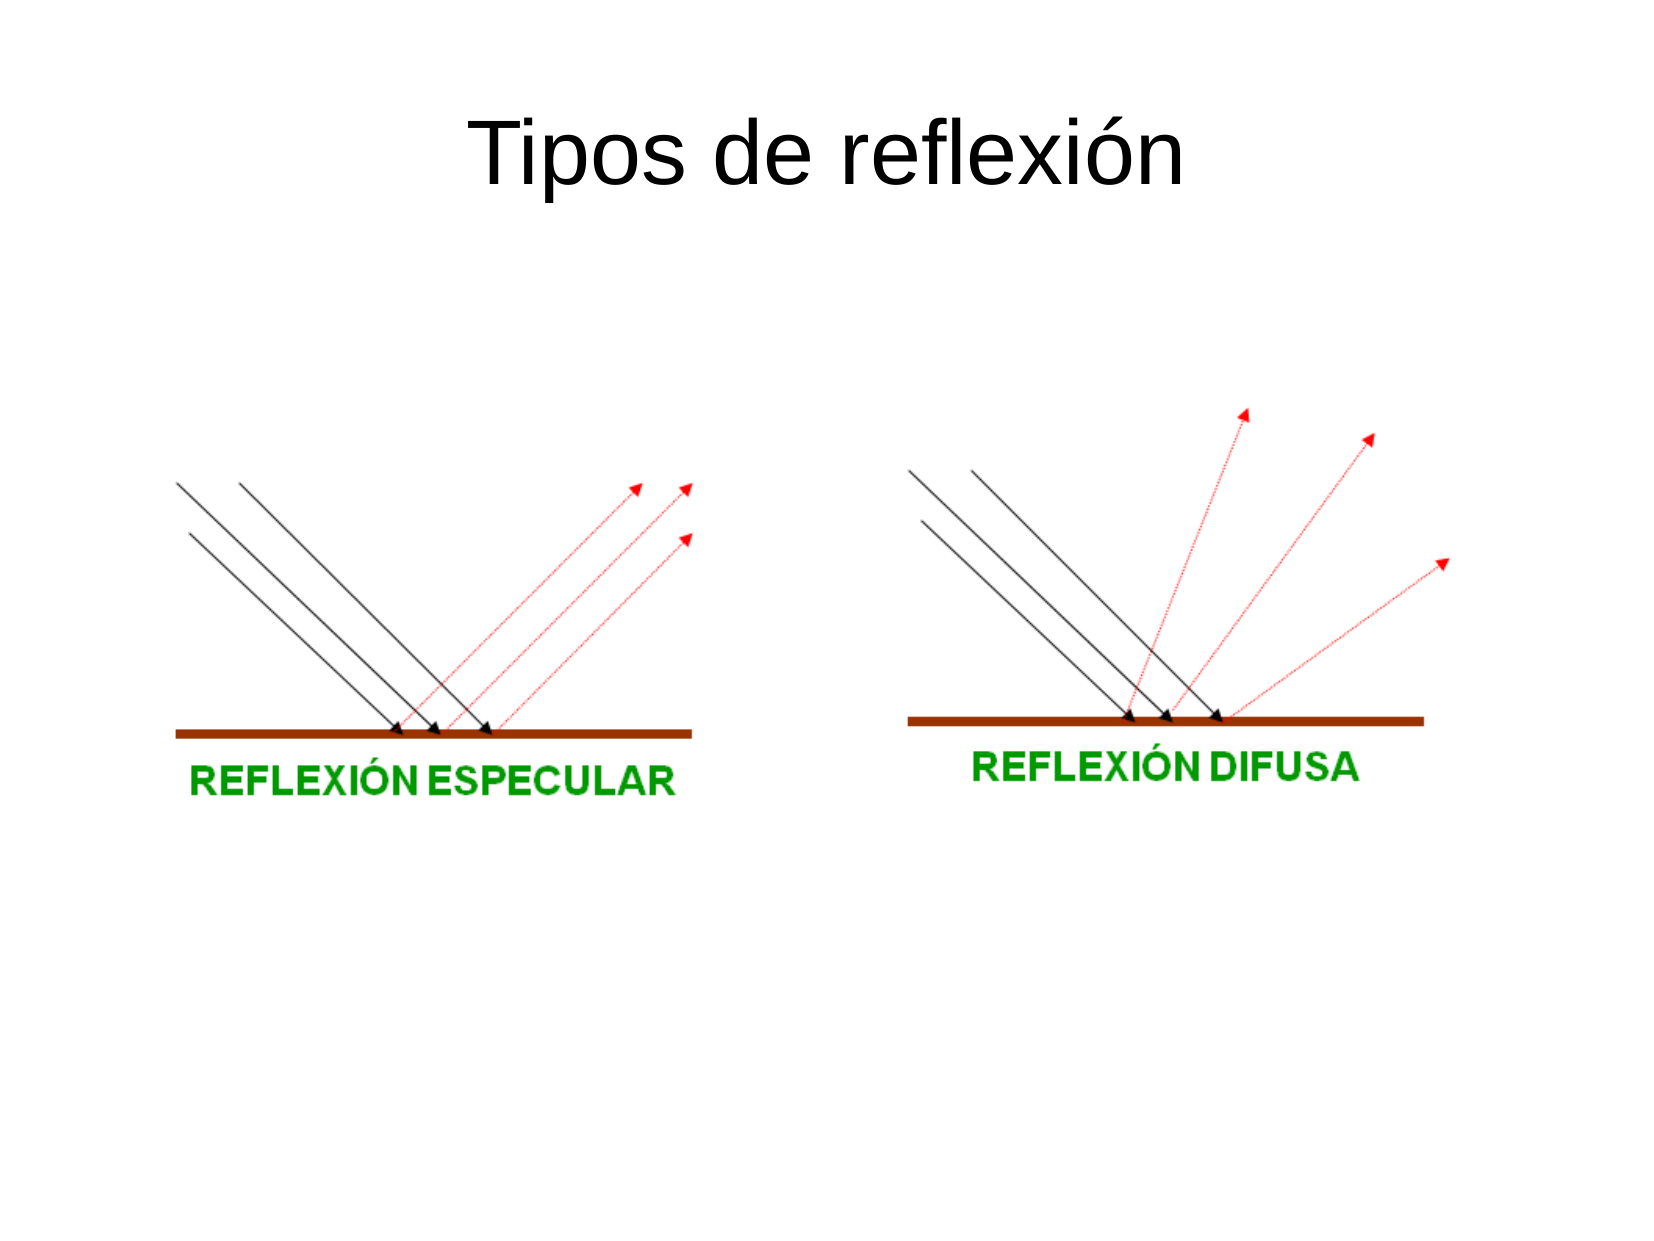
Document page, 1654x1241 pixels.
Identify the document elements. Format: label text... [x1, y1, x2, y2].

picture [140, 371, 1515, 869]
title Tipos de reflexión [82, 49, 1571, 257]
